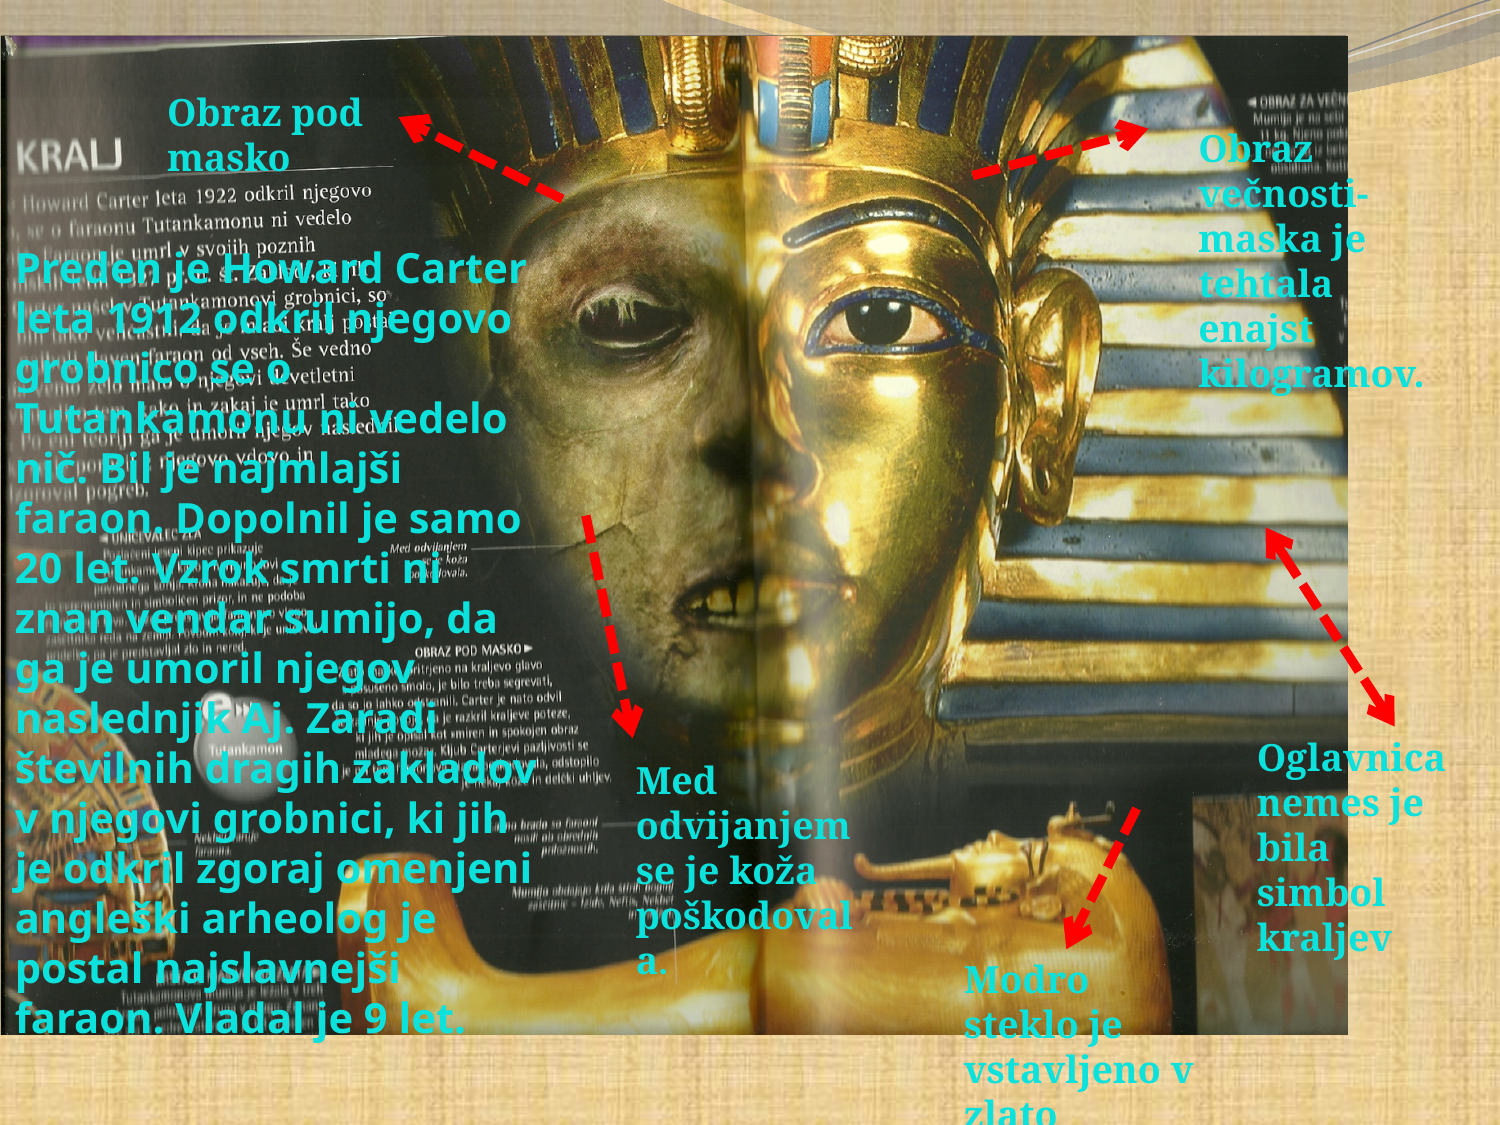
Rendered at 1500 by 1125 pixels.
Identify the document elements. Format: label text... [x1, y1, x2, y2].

text_box Obraz večnosti-maska je tehtala enajst kilogramov. [1183, 117, 1453, 402]
text_box Oglavnica nemes je bila simbol kraljev [1242, 726, 1465, 967]
text_box Obraz pod masko [152, 81, 411, 187]
text_box Modro steklo je vstavljeno v zlato [949, 949, 1219, 1125]
text_box Med odvijanjem se je koža poškodovala. [621, 749, 879, 990]
picture [0, 0, 1500, 1125]
text_box Preden je Howard Carter leta 1912 odkril njegovo grobnico se o Tutankamonu ni vedelo nič. Bil je najmlajši faraon. Dopolnil je samo 20 let. Vzrok smrti ni znan vendar sumijo, da ga je umoril njegov naslednjik Aj. Zaradi številnih dragih zakladov v njegovi grobnici, ki jih je odkril zgoraj omenjeni angleški arheolog je postal najslavnejši faraon. Vladal je 9 let. [0, 234, 563, 1050]
